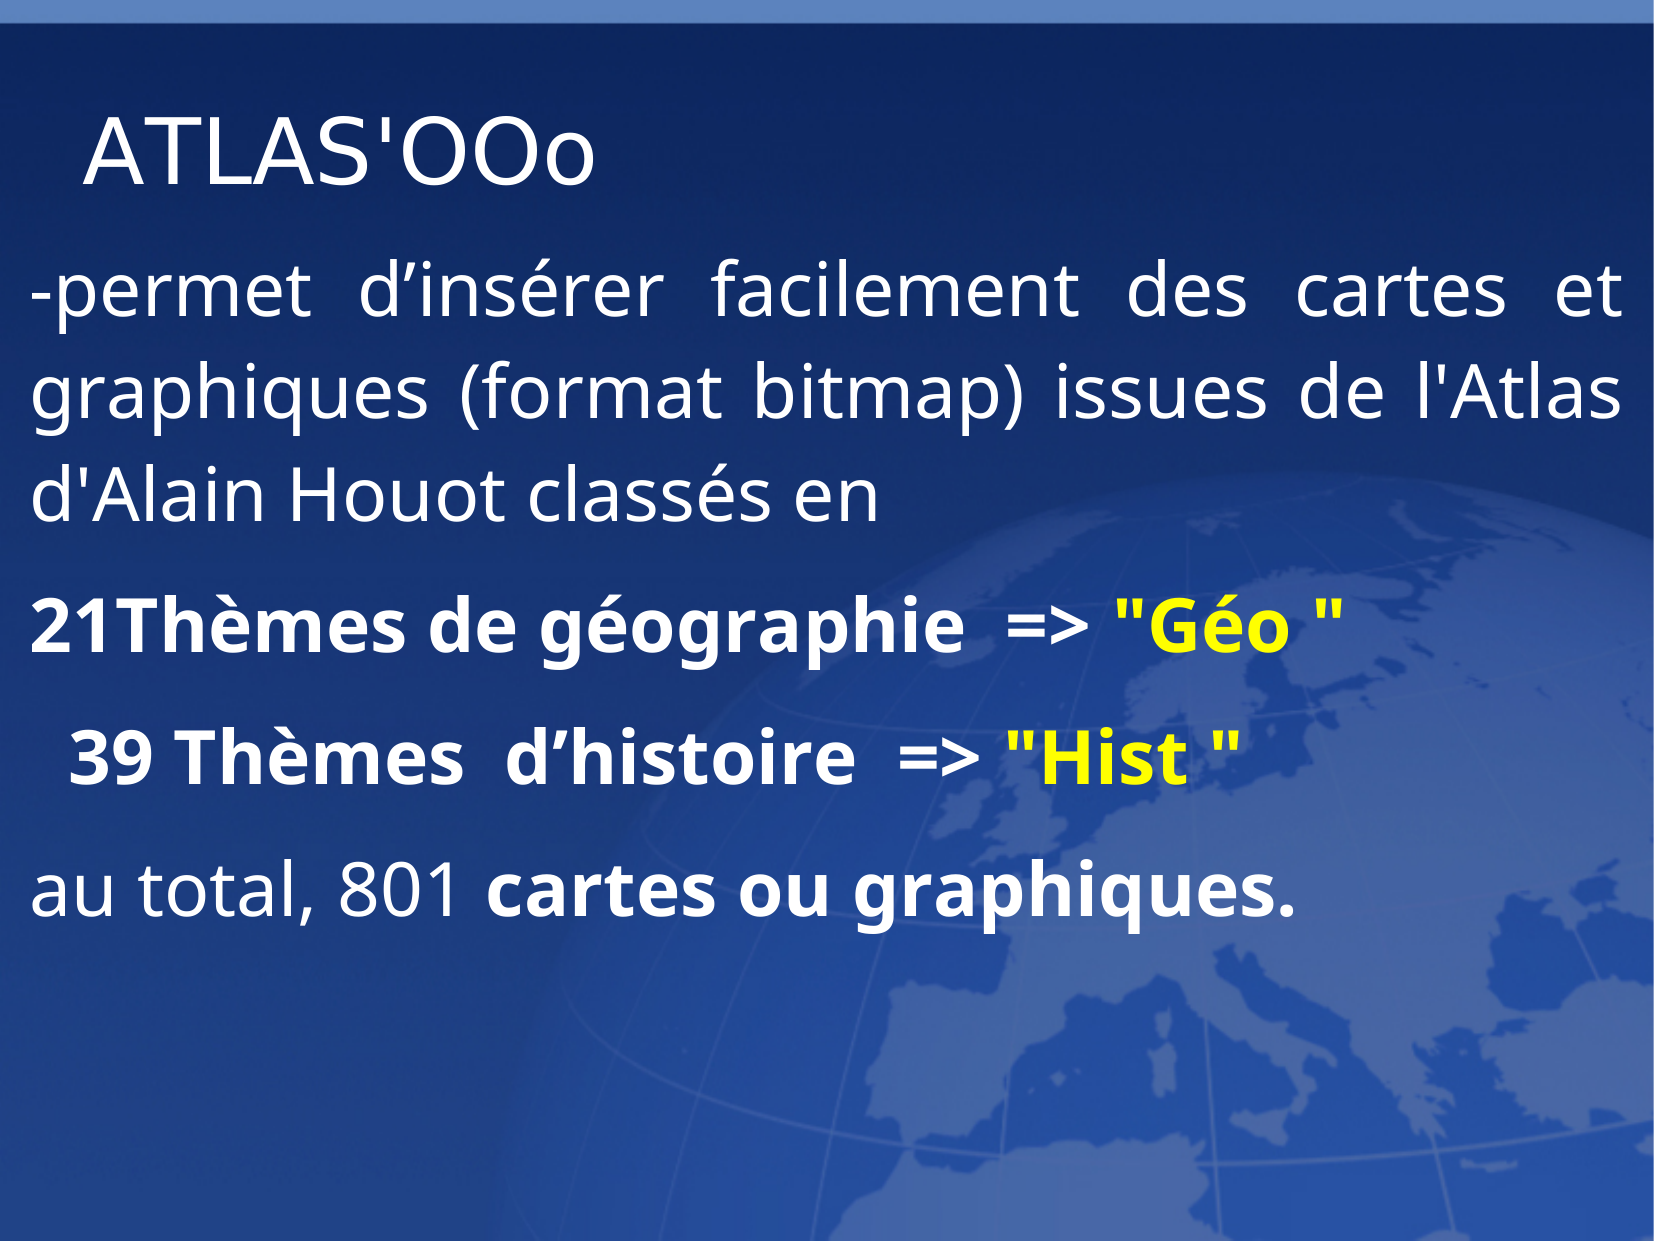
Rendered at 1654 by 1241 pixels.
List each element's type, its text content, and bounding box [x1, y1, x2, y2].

list -permet d’insérer facilement des cartes et graphiques (format bitmap) issues de l'Atlas d'Alain Houot classés en 21Thèmes de géographie => "Géo " 39 Thèmes d’histoire => "Hist " au total, 801 cartes ou graphiques. [29, 236, 1625, 1152]
title ATLAS'OOo [82, 56, 1571, 236]
picture [0, 0, 1654, 1241]
